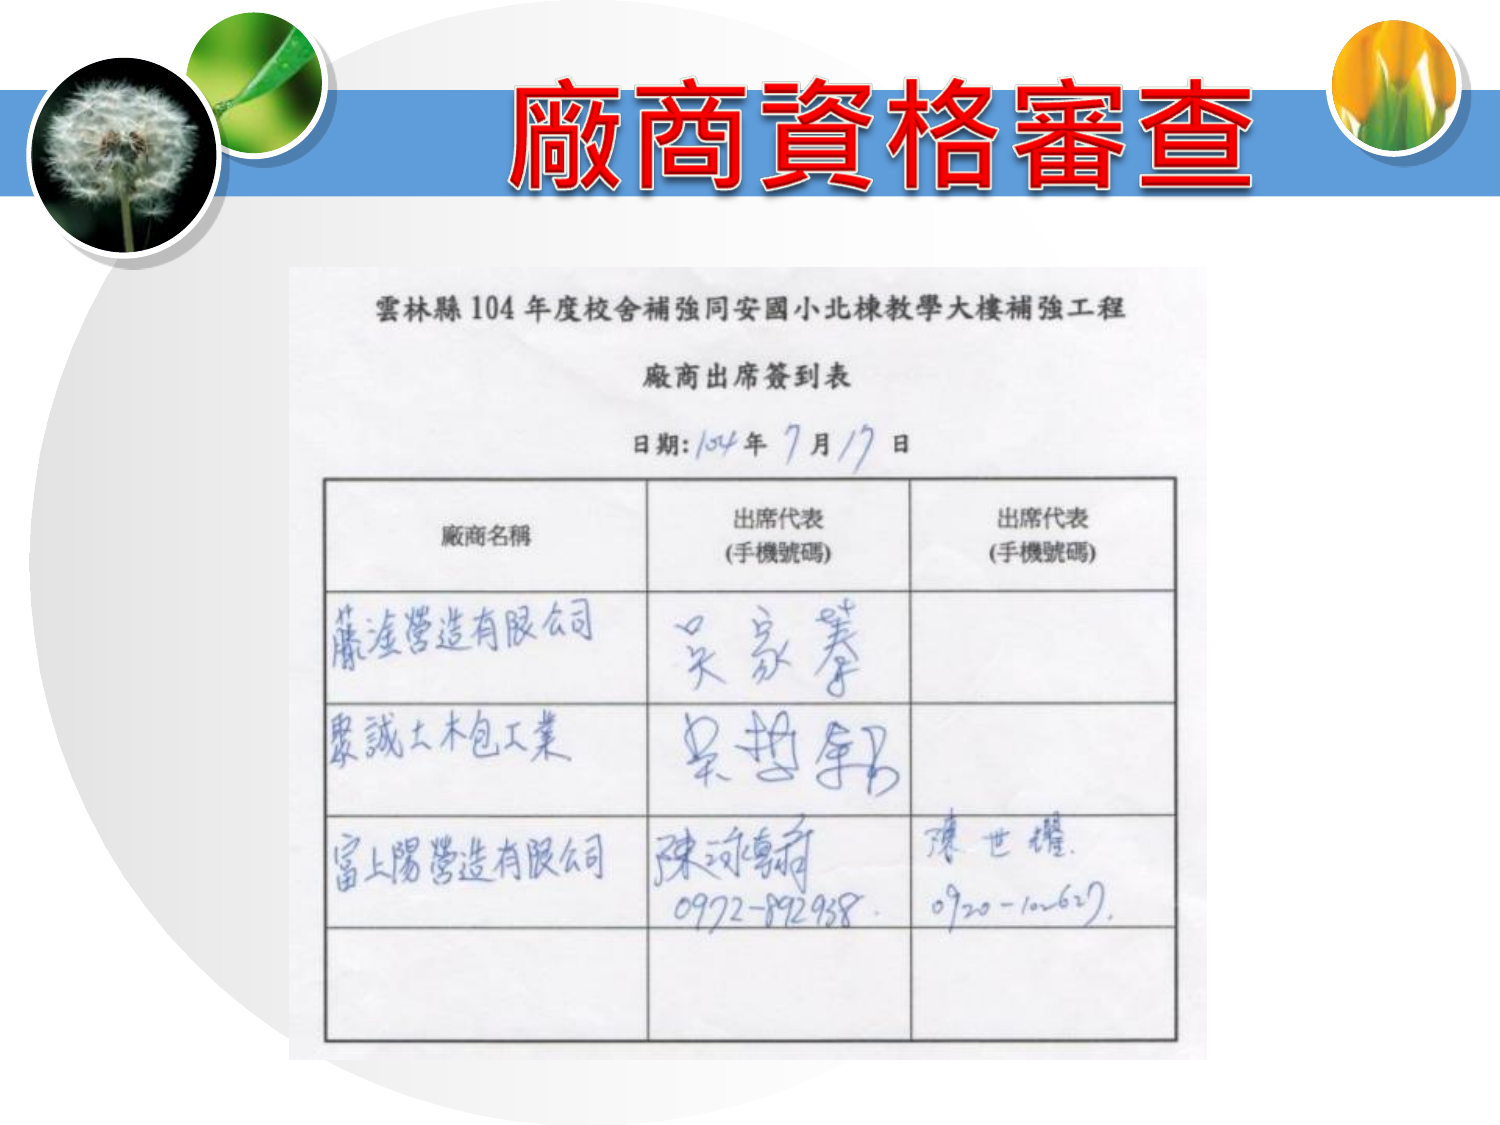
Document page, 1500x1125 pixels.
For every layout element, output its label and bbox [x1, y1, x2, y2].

picture [289, 17, 1457, 1060]
picture [186, 12, 322, 154]
picture [31, 57, 217, 253]
